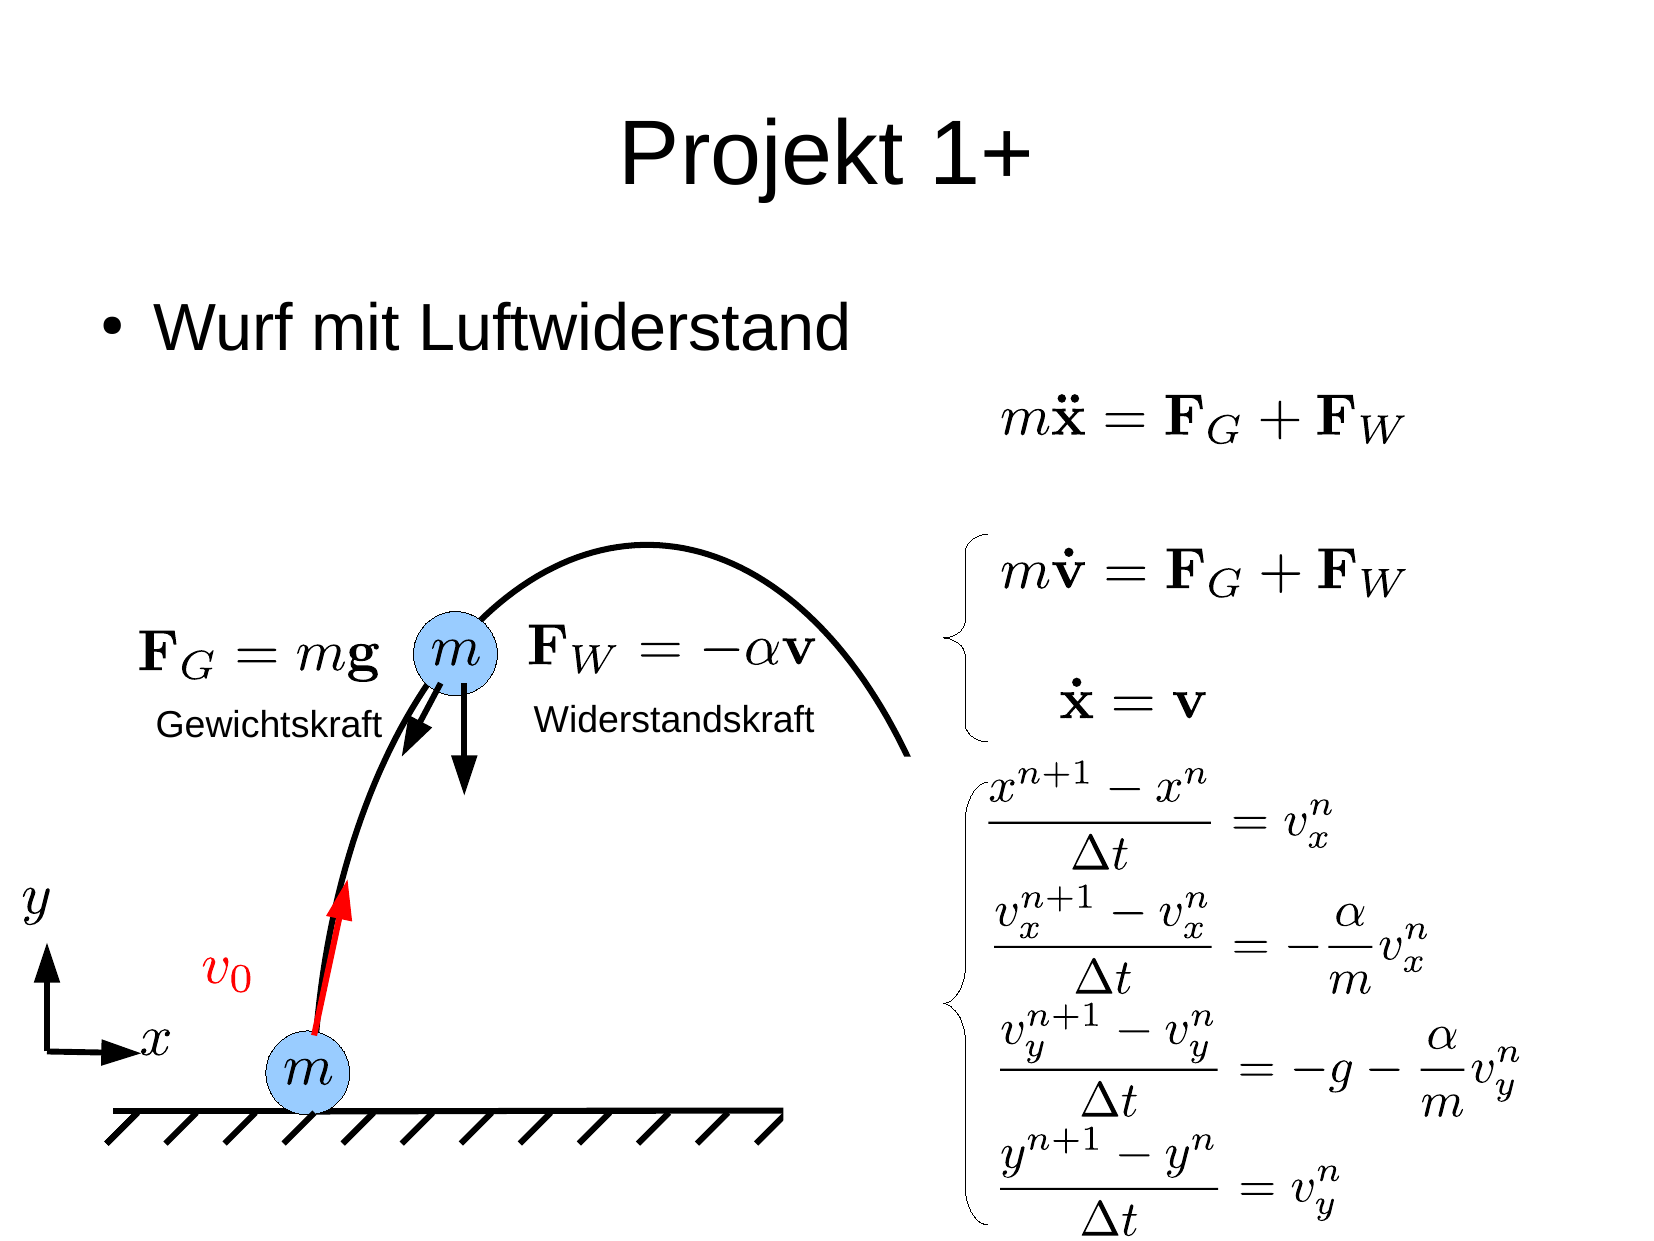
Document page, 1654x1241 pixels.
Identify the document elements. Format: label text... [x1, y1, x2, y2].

text_box [999, 394, 1408, 445]
text_box [139, 1029, 173, 1056]
text_box Widerstandskraft [518, 690, 830, 748]
text_box [999, 547, 1408, 598]
text_box [322, 918, 335, 979]
text_box [1059, 677, 1208, 719]
title Projekt 1+ [82, 56, 1571, 250]
text_box [136, 630, 381, 682]
text_box [265, 544, 1521, 1237]
text_box [201, 957, 253, 993]
list Wurf mit Luftwiderstand [82, 290, 1571, 1094]
text_box Gewichtskraft [140, 696, 398, 754]
text_box [21, 887, 52, 926]
